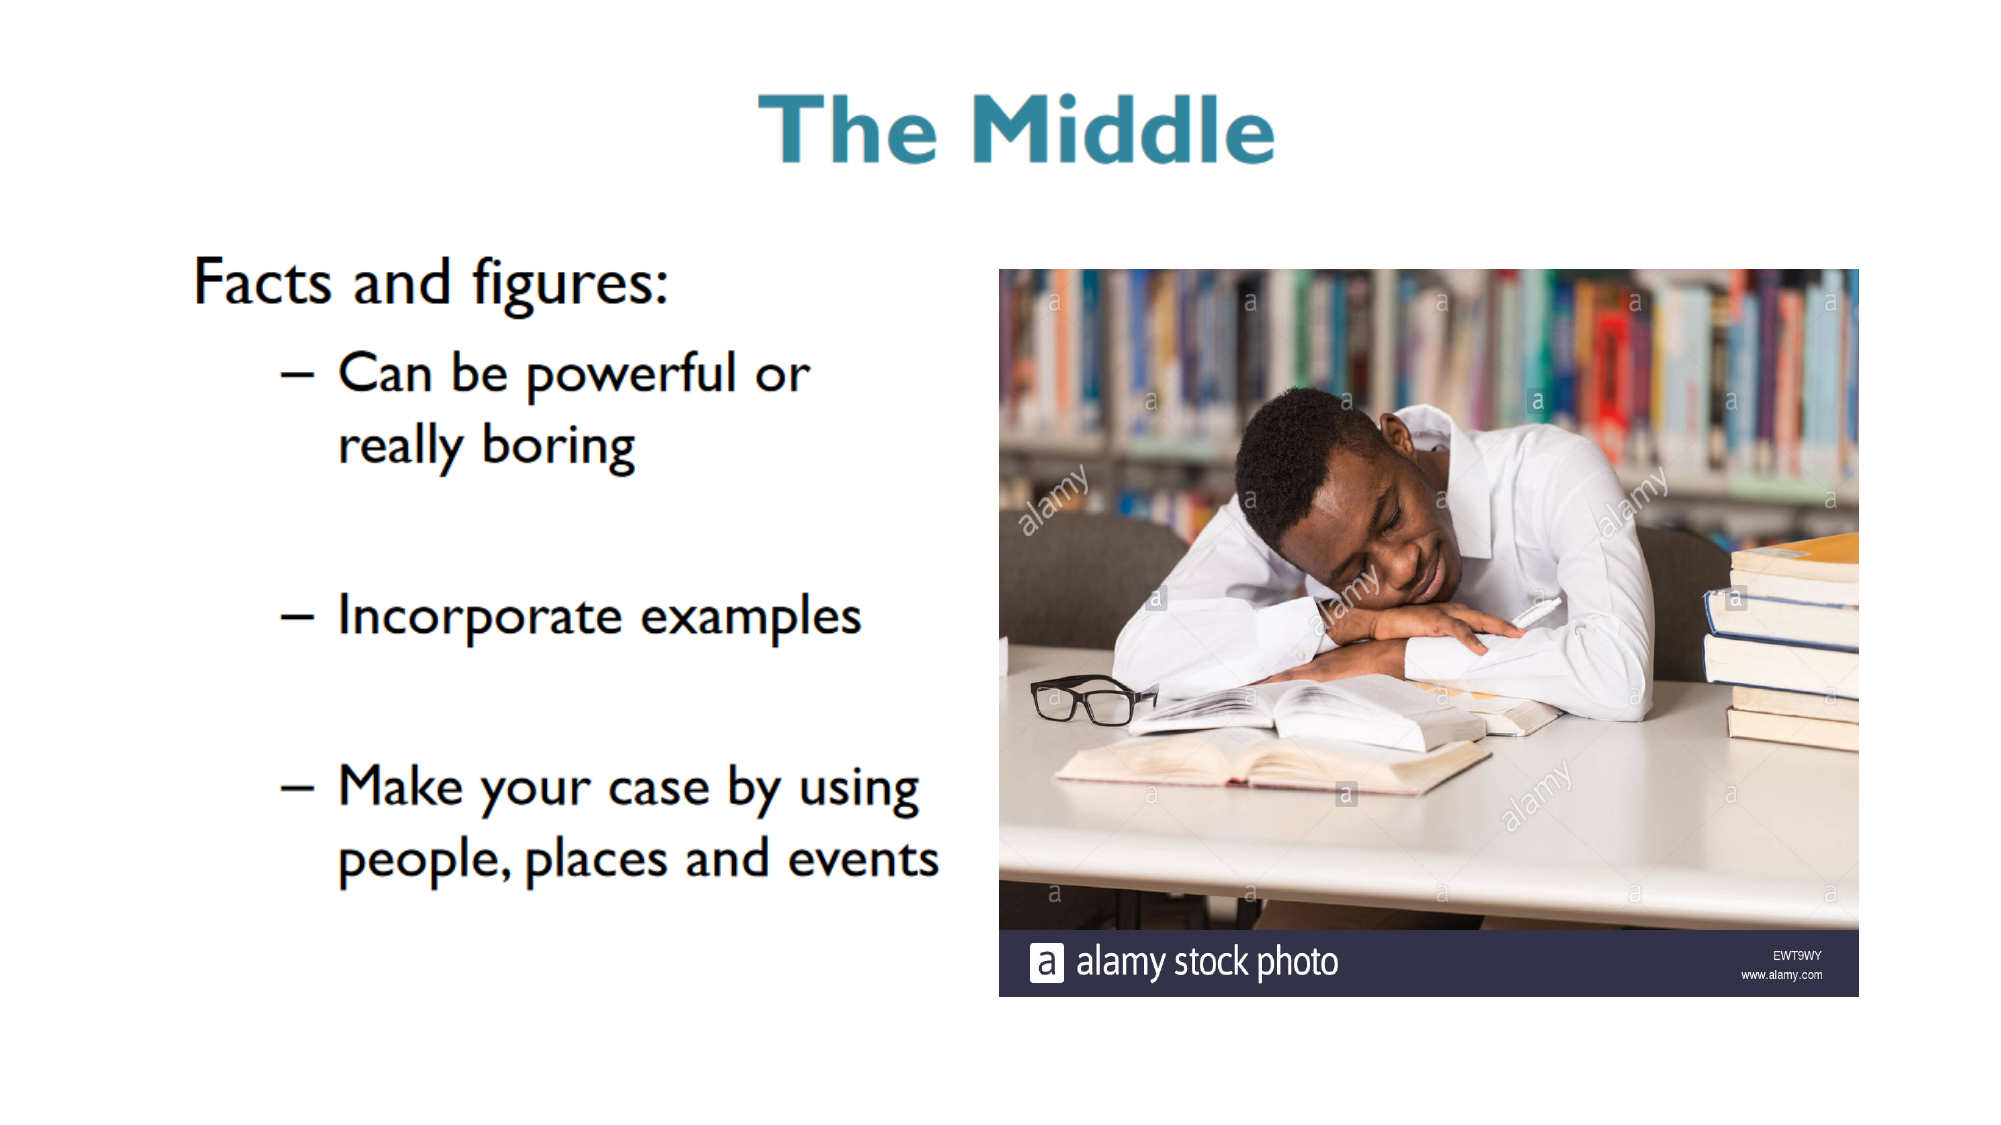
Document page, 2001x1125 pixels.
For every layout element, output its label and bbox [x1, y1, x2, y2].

picture [163, 49, 1859, 1076]
